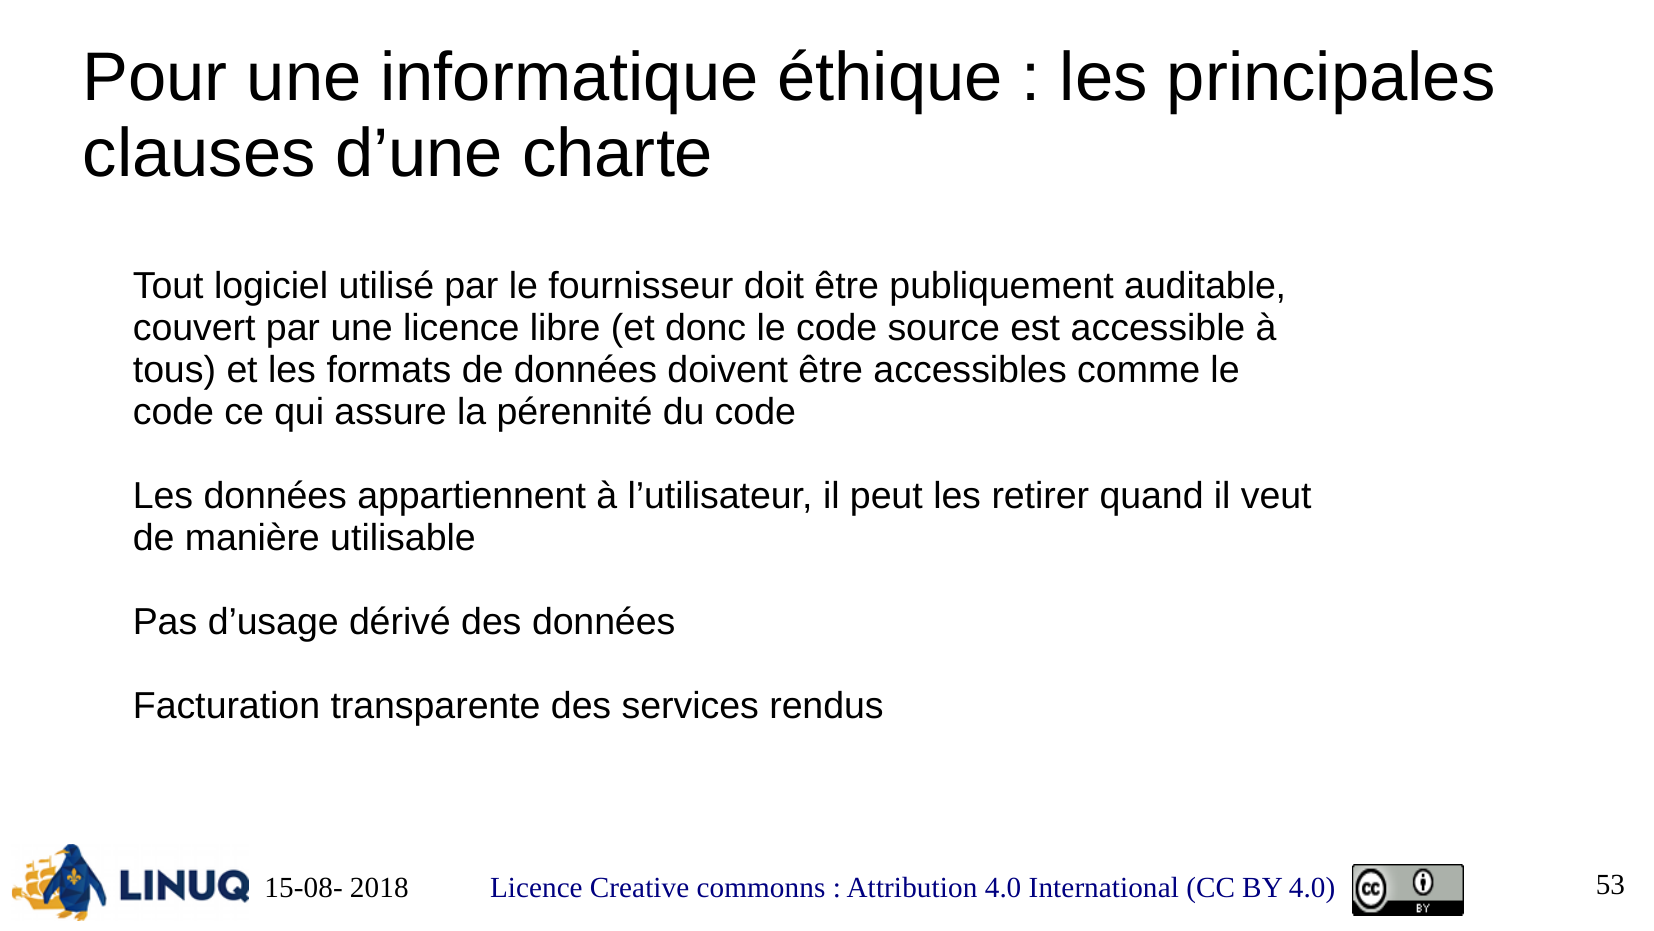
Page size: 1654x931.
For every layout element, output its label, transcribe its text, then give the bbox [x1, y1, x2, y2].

text_box Tout logiciel utilisé par le fournisseur doit être publiquement auditable, couvert par une licence libre (et donc le code source est accessible à tous) et les formats de données doivent être accessibles comme le code ce qui assure la pérennité du code Les données appartiennent à l’utilisateur, il peut les retirer quand il veut de manière utilisable Pas d’usage dérivé des données Facturation transparente des services rendus [118, 256, 1335, 734]
title Pour une informatique éthique : les principales clauses d’une charte [82, 37, 1571, 193]
picture [1352, 864, 1464, 916]
picture [11, 844, 249, 921]
